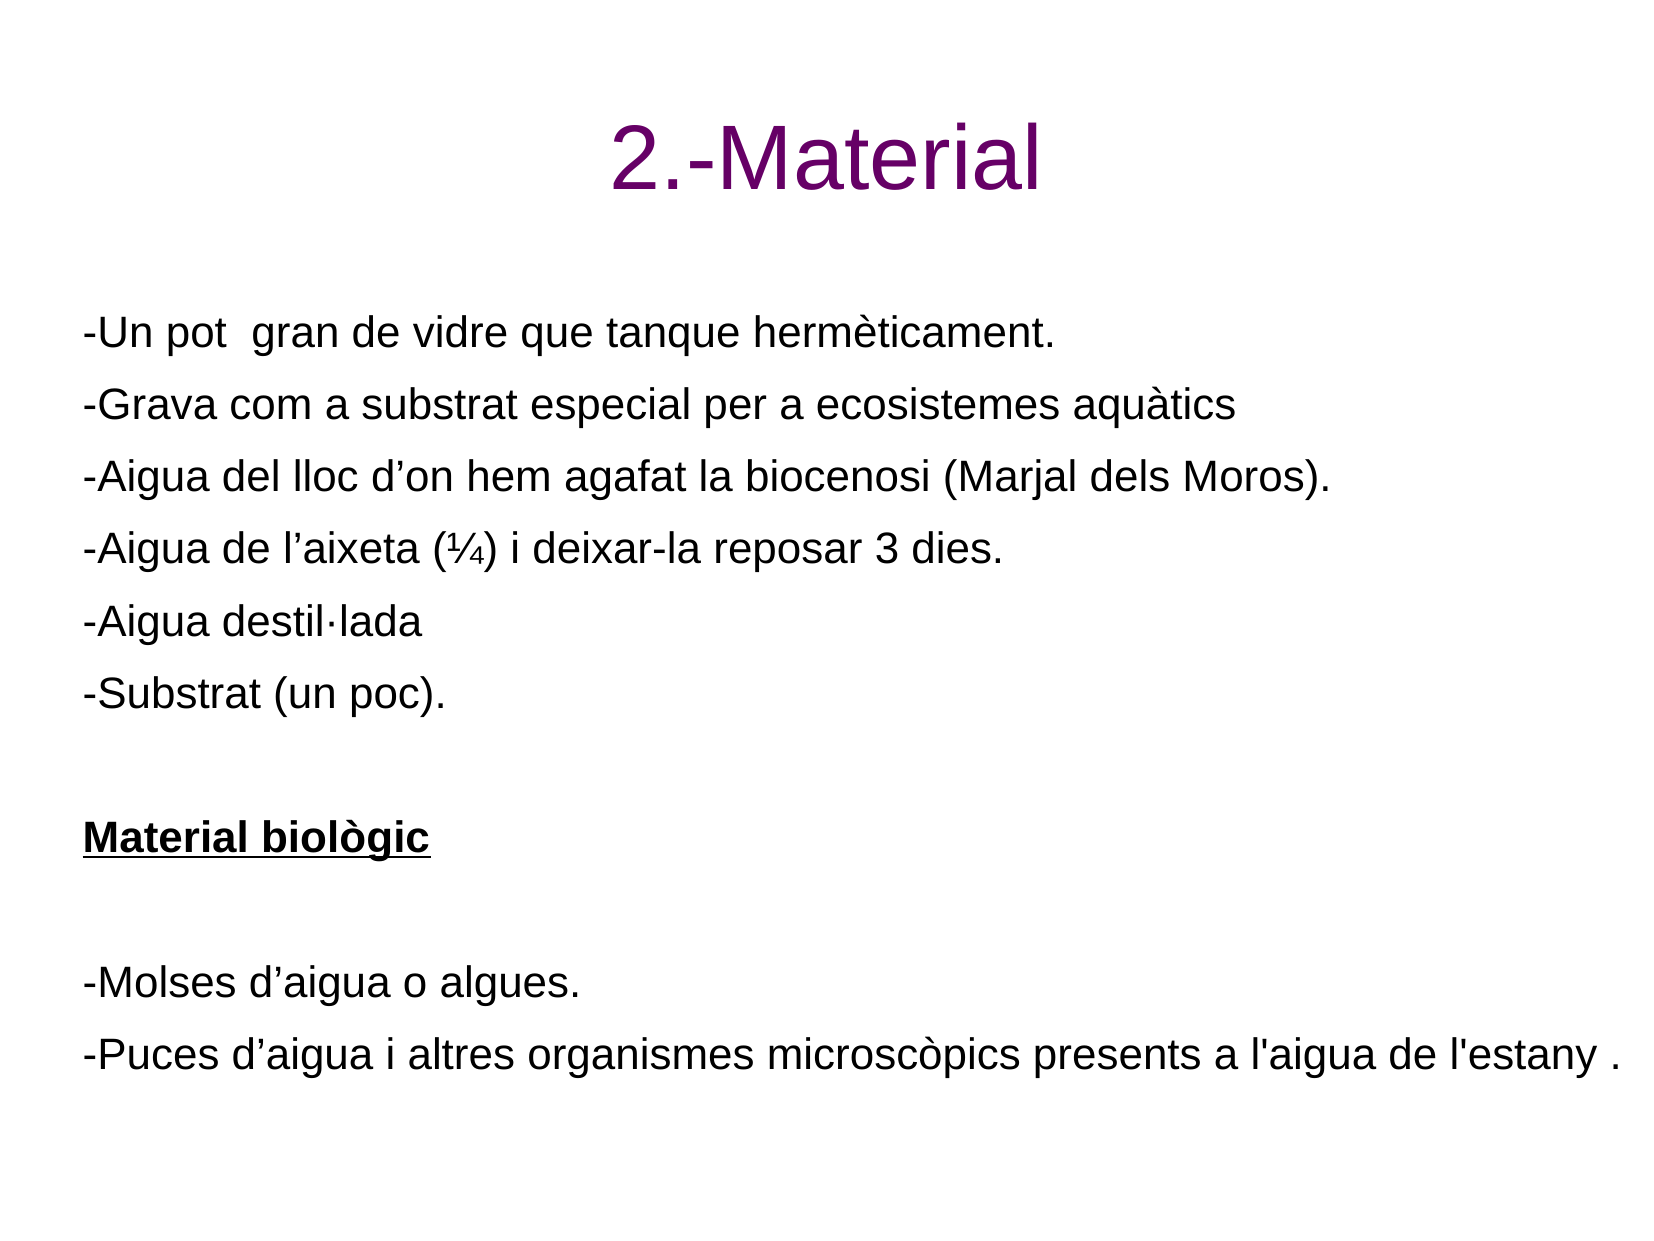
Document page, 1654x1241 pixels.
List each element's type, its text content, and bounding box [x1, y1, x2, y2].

title 2.-Material [82, 49, 1571, 231]
list -Un pot gran de vidre que tanque hermèticament. -Grava com a substrat especial per a ecosistemes aquàtics -Aigua del lloc d’on hem agafat la biocenosi (Marjal dels Moros). -Aigua de l’aixeta (¼) i deixar-la reposar 3 dies. -Aigua destil·lada -Substrat (un poc). Material biològic -Molses d’aigua o algues. -Puces d’aigua i altres organismes microscòpics presents a l'aigua de l'estany . [82, 231, 1642, 1134]
